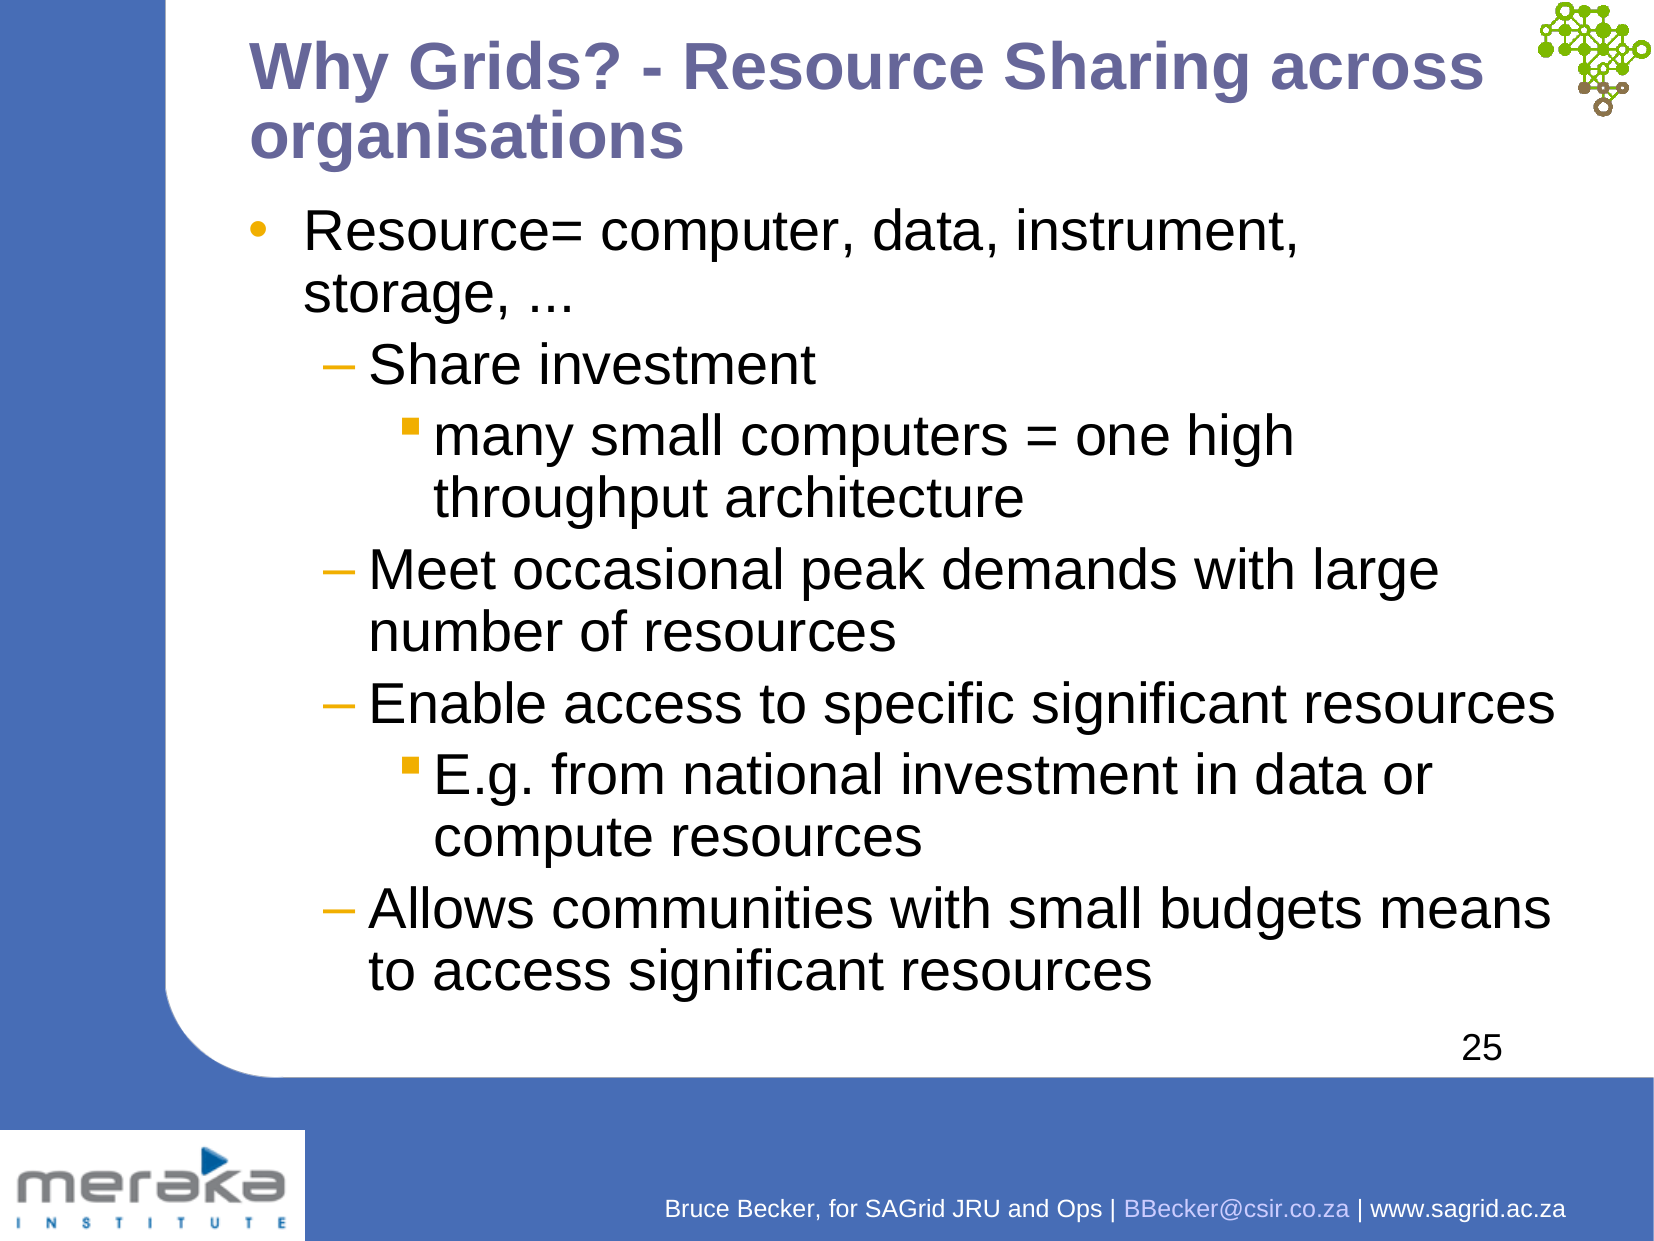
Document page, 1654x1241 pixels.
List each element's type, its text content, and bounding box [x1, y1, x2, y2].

picture [0, 0, 1654, 1241]
title Why Grids? - Resource Sharing across organisations [234, 19, 1594, 187]
list Resource= computer, data, instrument, storage, ... Share investment many small computers = one high throughput architecture Meet occasional peak demands with large number of resources Enable access to specific significant resources E.g. from national investment in data or compute resources Allows communities with small budgets means to access significant resources [234, 192, 1594, 1012]
